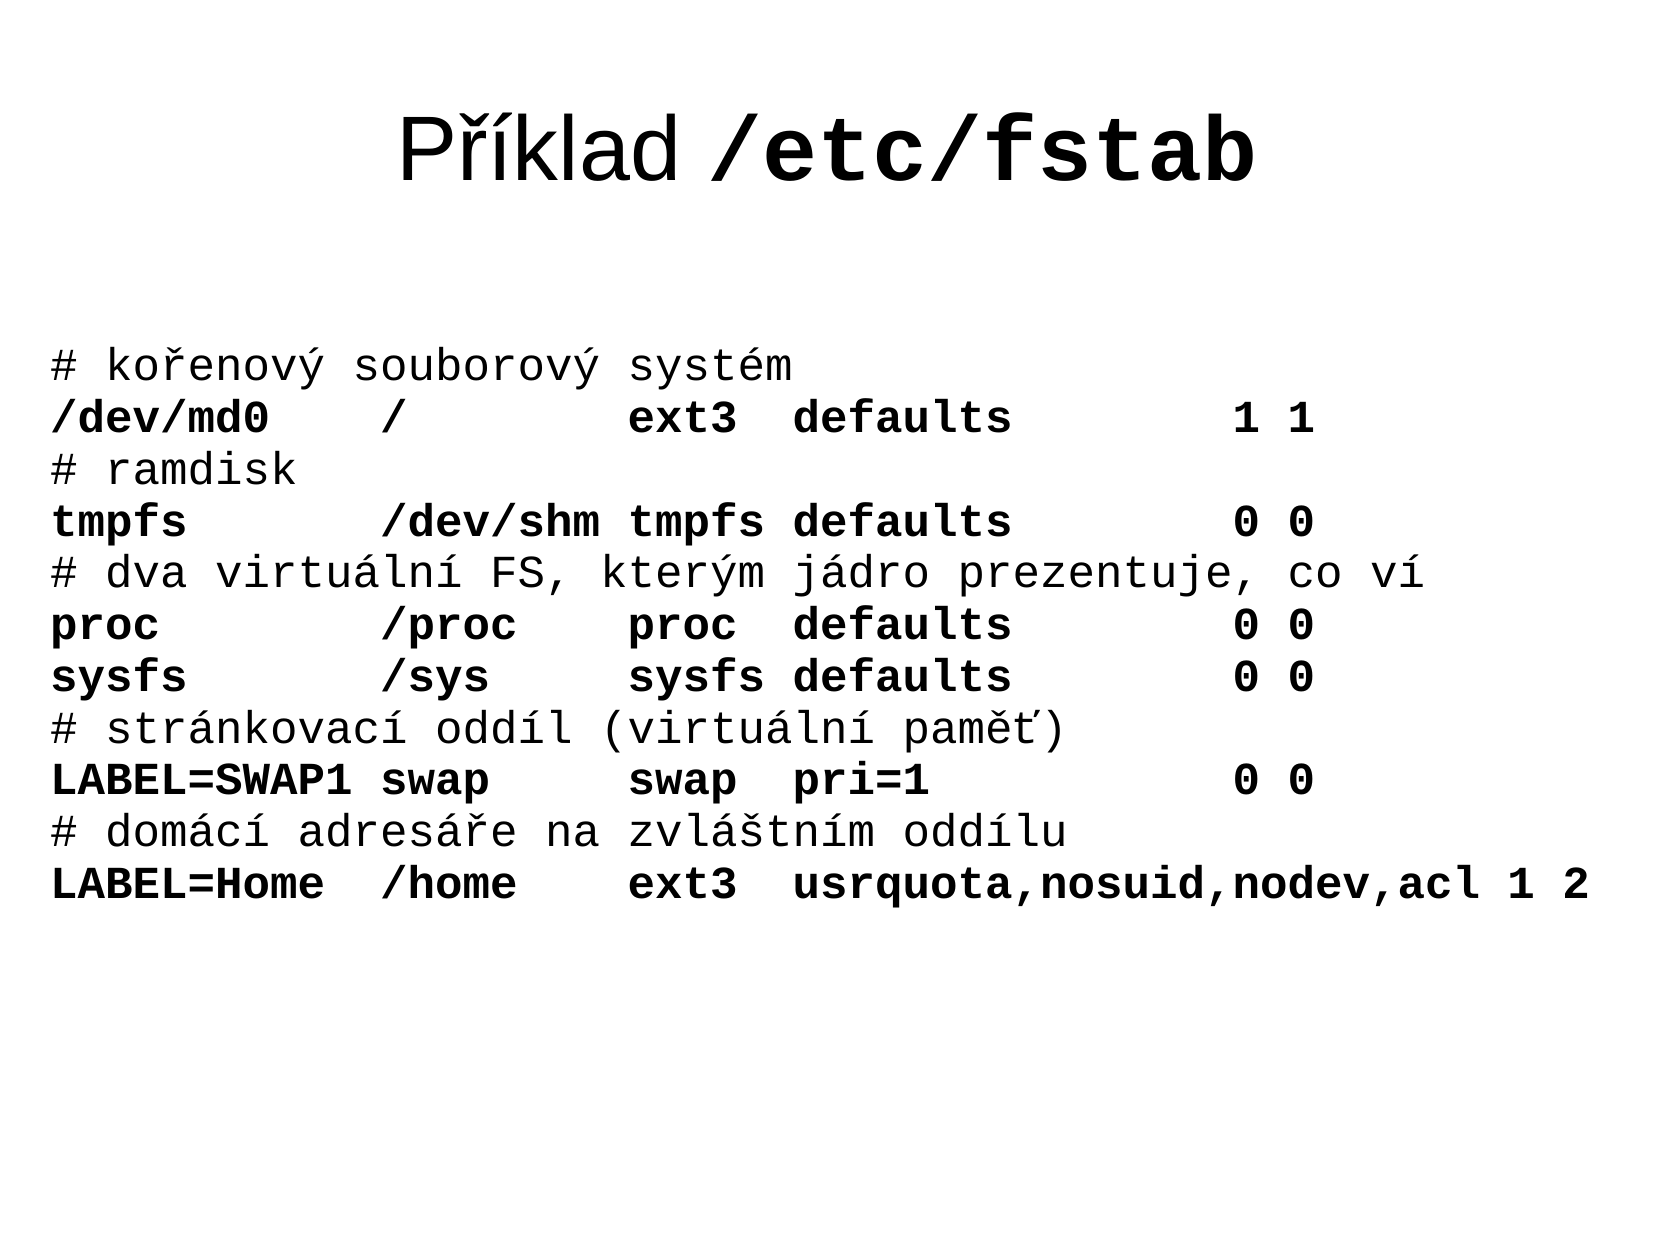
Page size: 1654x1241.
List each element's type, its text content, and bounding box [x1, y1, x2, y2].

text_box # kořenový souborový systém /dev/md0 / ext3 defaults 1 1 # ramdisk tmpfs /dev/shm tmpfs defaults 0 0 # dva virtuální FS, kterým jádro prezentuje, co ví proc /proc proc defaults 0 0 sysfs /sys sysfs defaults 0 0 # stránkovací oddíl (virtuální paměť) LABEL=SWAP1 swap swap pri=1 0 0 # domácí adresáře na zvláštním oddílu LABEL=Home /home ext3 usrquota,nosuid,nodev,acl 1 2 [35, 335, 1619, 920]
title Příklad /etc/fstab [82, 49, 1571, 257]
